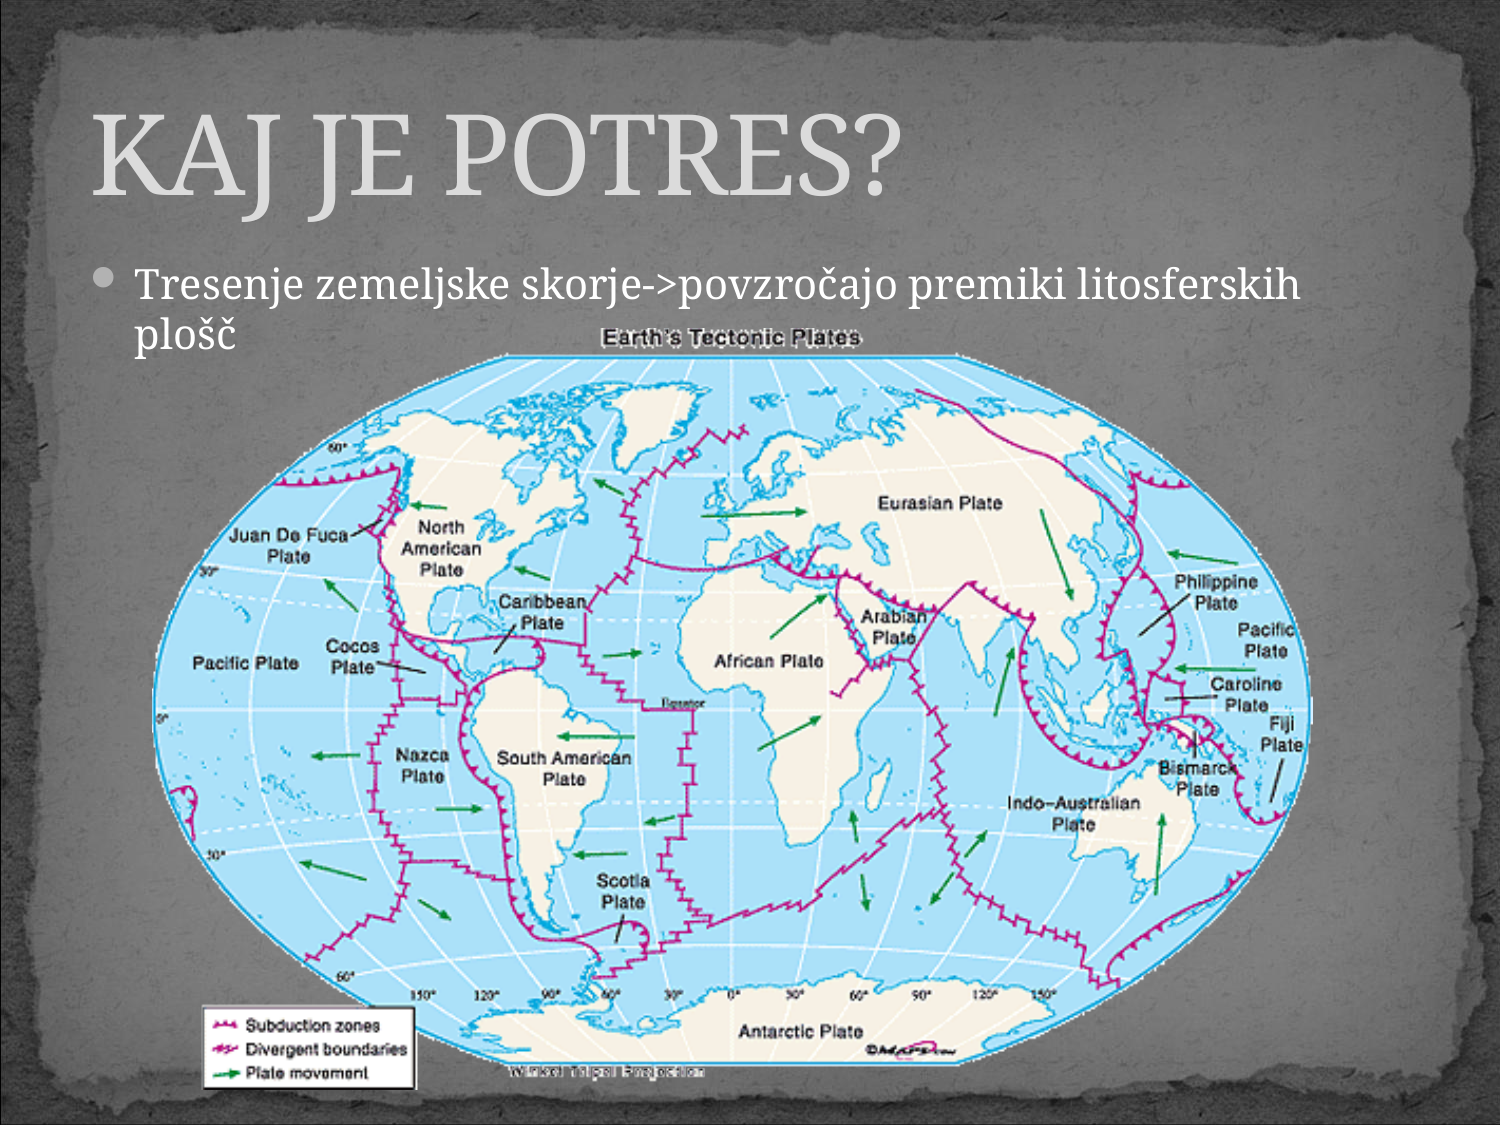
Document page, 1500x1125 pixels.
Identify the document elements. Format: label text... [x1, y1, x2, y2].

title KAJ JE POTRES? [75, 24, 1425, 225]
picture [0, 0, 1500, 1125]
list Tresenje zemeljske skorje->povzročajo premiki litosferskih plošč [75, 249, 1425, 1000]
